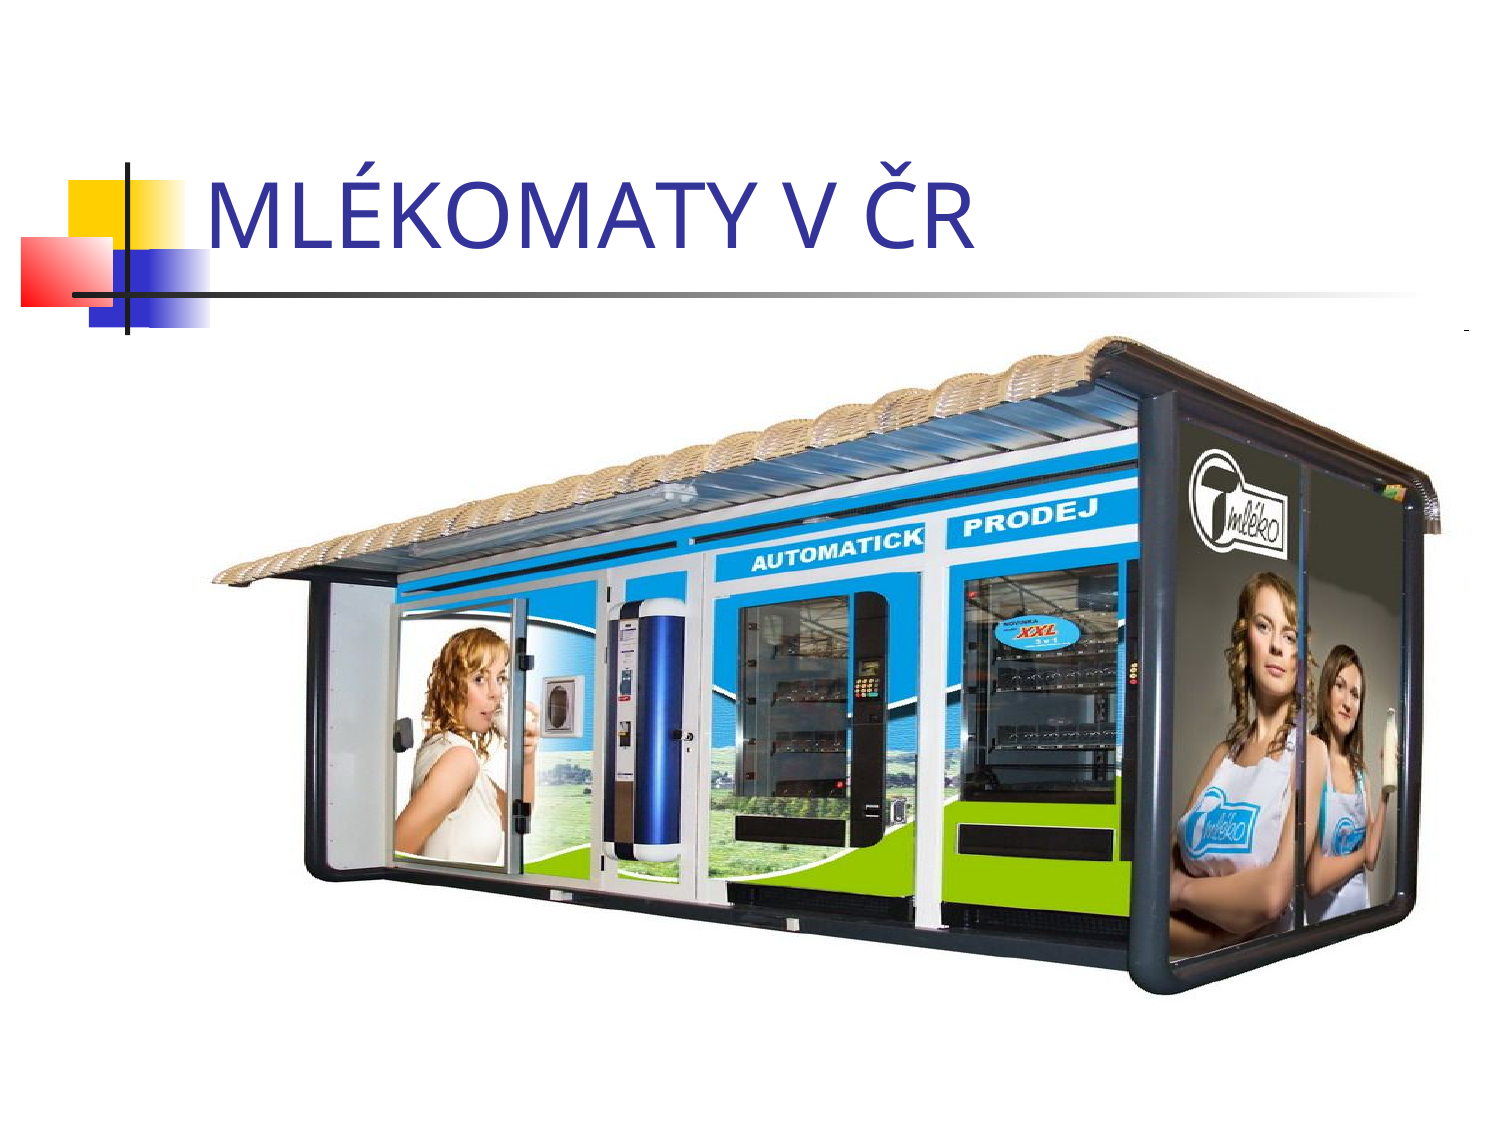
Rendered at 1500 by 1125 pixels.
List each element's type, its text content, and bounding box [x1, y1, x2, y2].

picture [193, 330, 1469, 1007]
title MLÉKOMATY V ČR [188, 35, 1468, 276]
